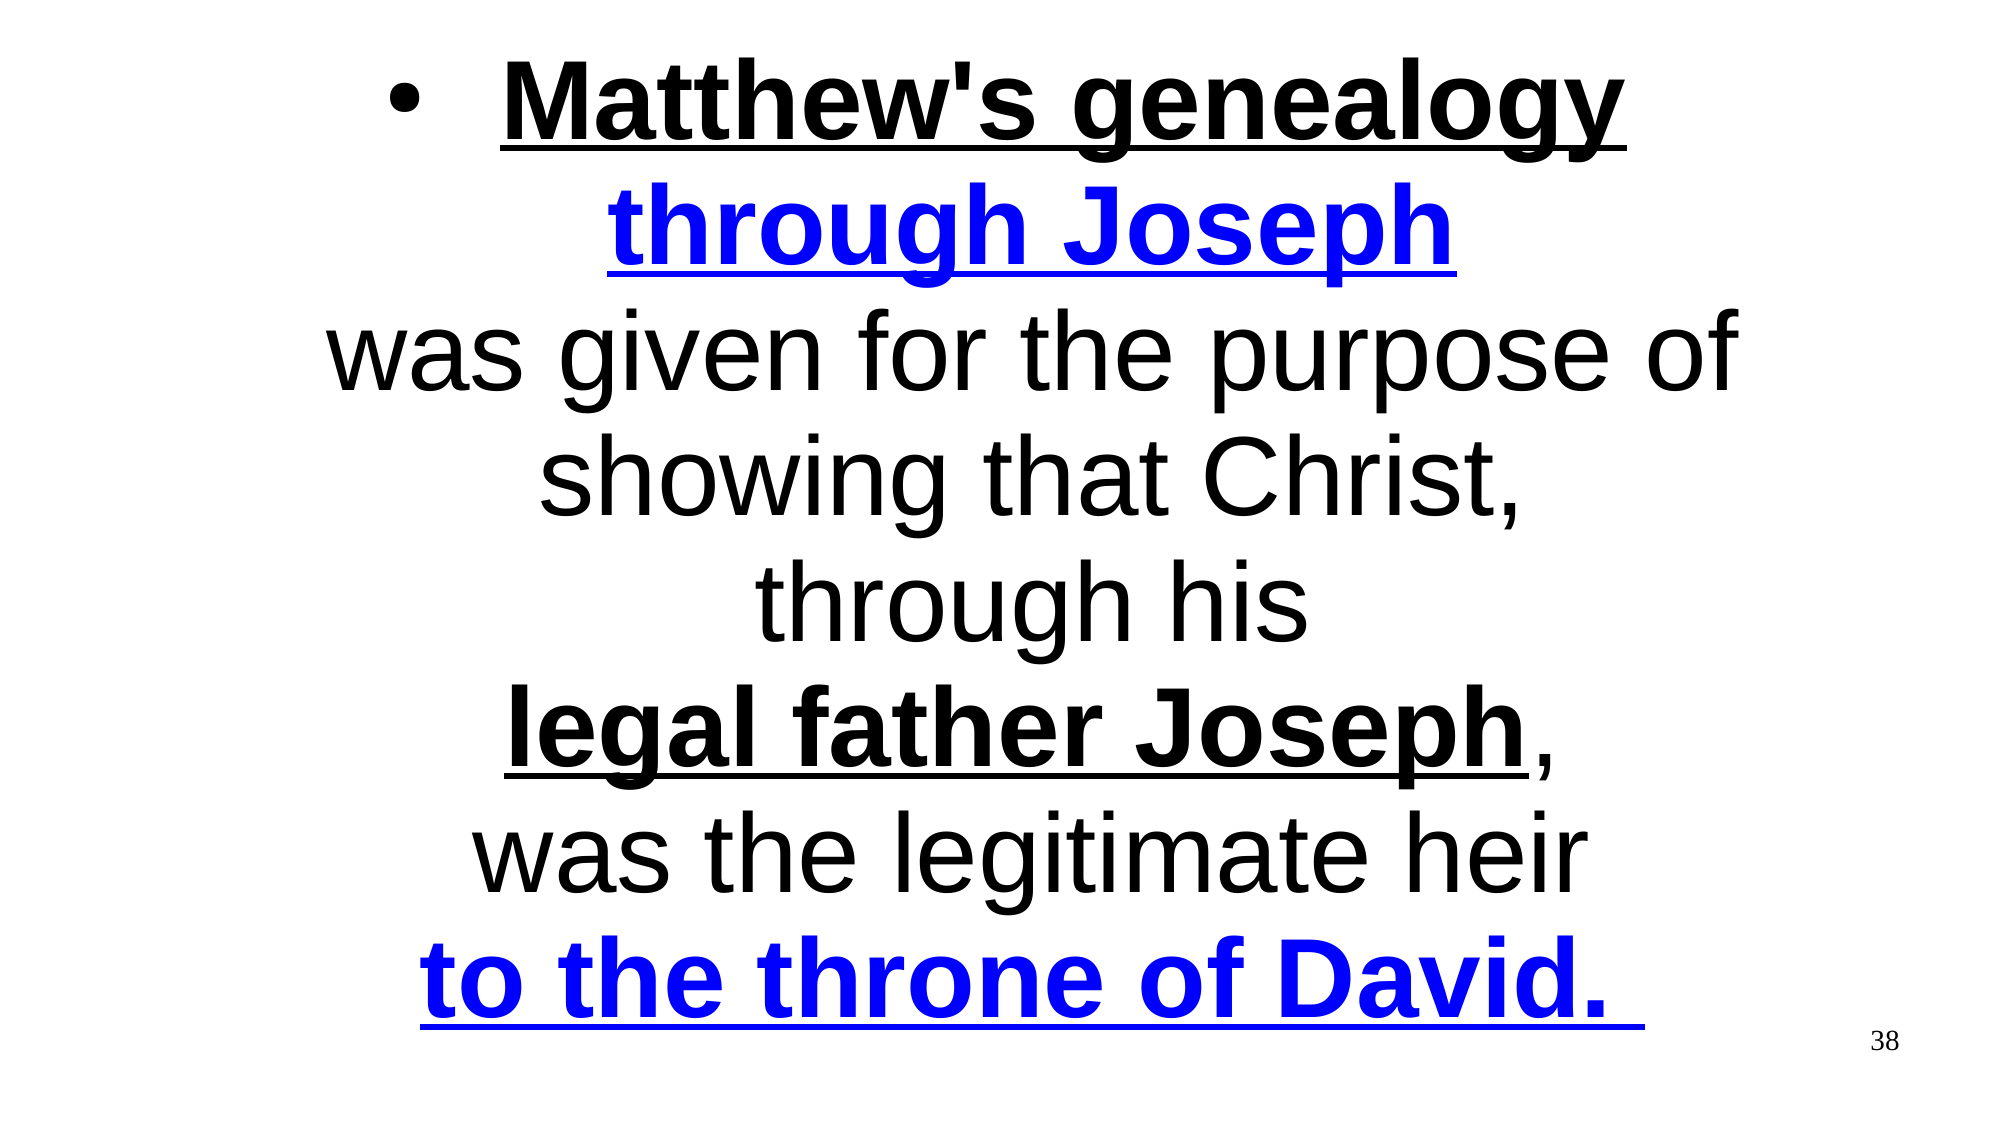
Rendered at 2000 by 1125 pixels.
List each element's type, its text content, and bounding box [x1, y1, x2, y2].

list Matthew's genealogy through Joseph was given for the purpose of showing that Christ, through his legal father Joseph, was the legitimate heir to the throne of David. [37, 37, 1988, 1125]
